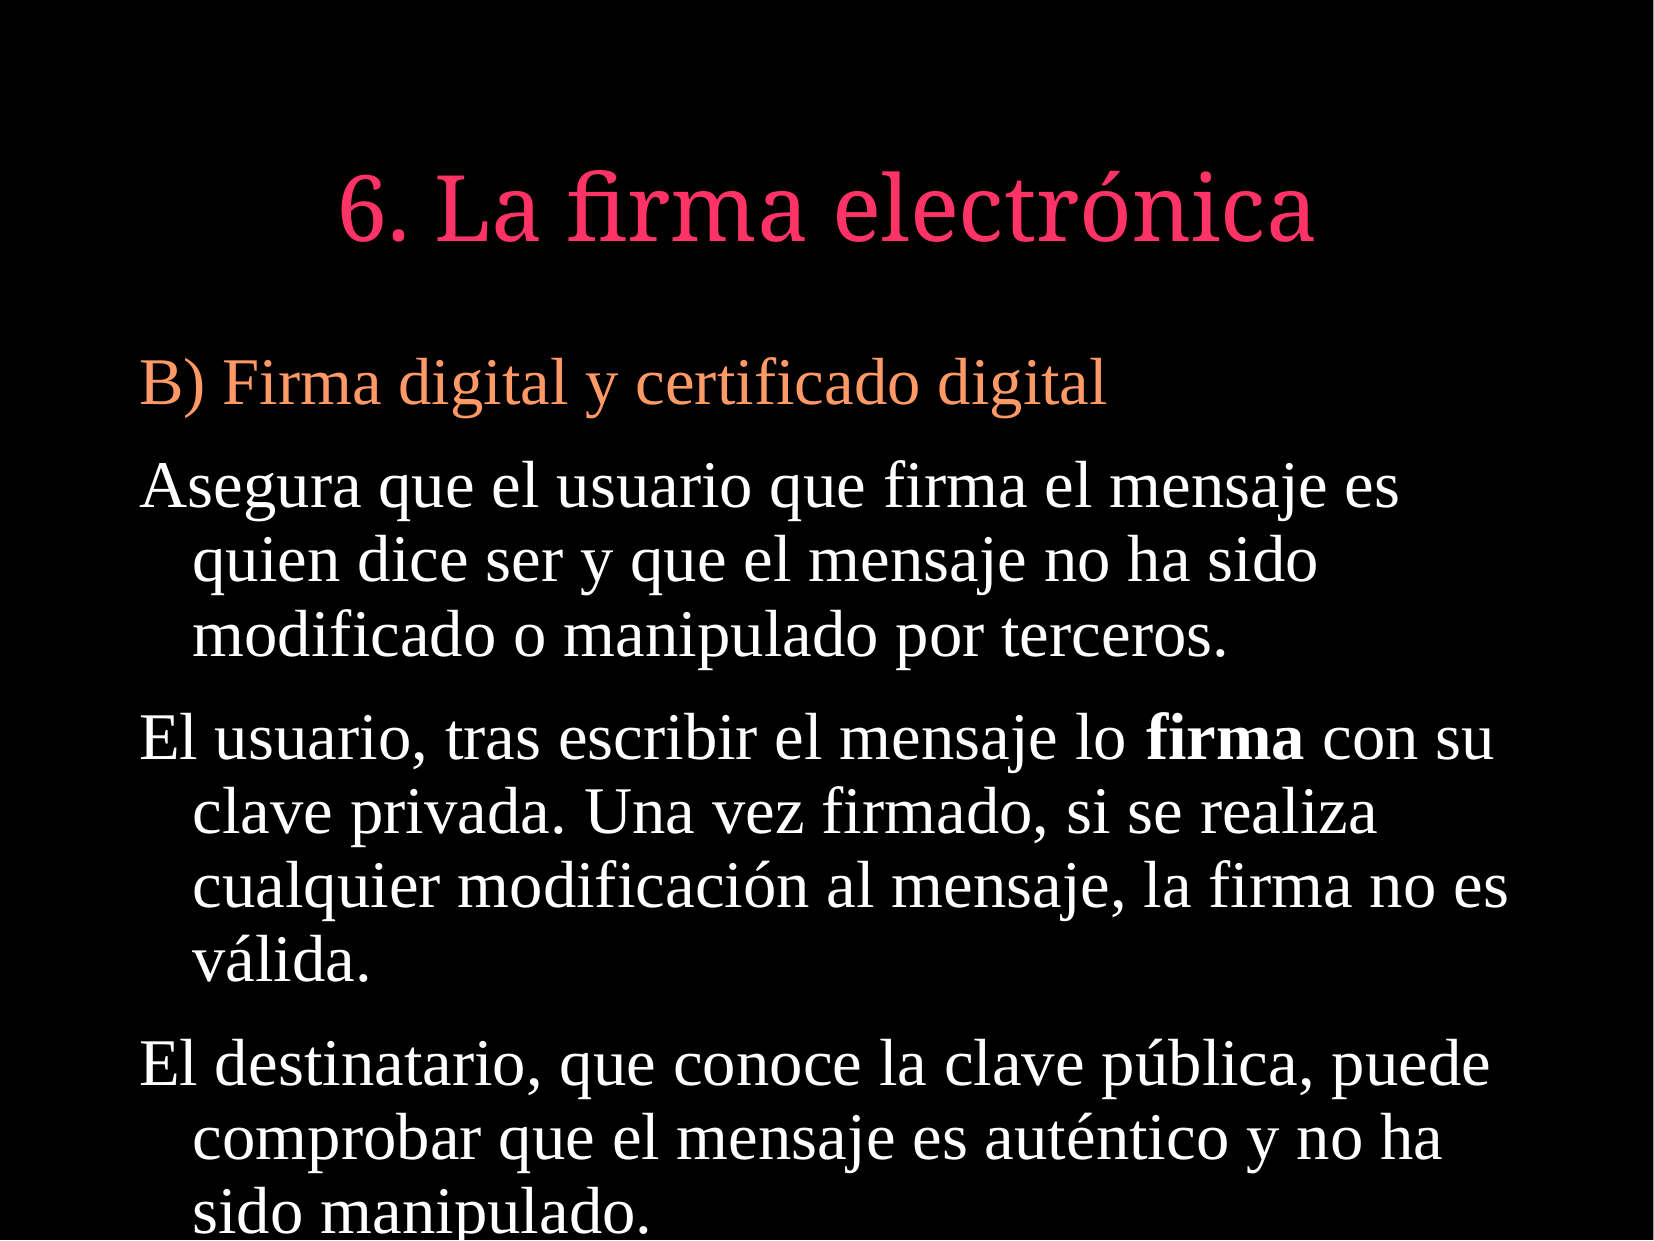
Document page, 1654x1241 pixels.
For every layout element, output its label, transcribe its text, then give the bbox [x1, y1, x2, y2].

title 6. La firma electrónica [121, 102, 1534, 311]
list B) Firma digital y certificado digital Asegura que el usuario que firma el mensaje es quien dice ser y que el mensaje no ha sido modificado o manipulado por terceros. El usuario, tras escribir el mensaje lo firma con su clave privada. Una vez firmado, si se realiza cualquier modificación al mensaje, la firma no es válida. El destinatario, que conoce la clave pública, puede comprobar que el mensaje es auténtico y no ha sido manipulado. [121, 344, 1534, 1241]
